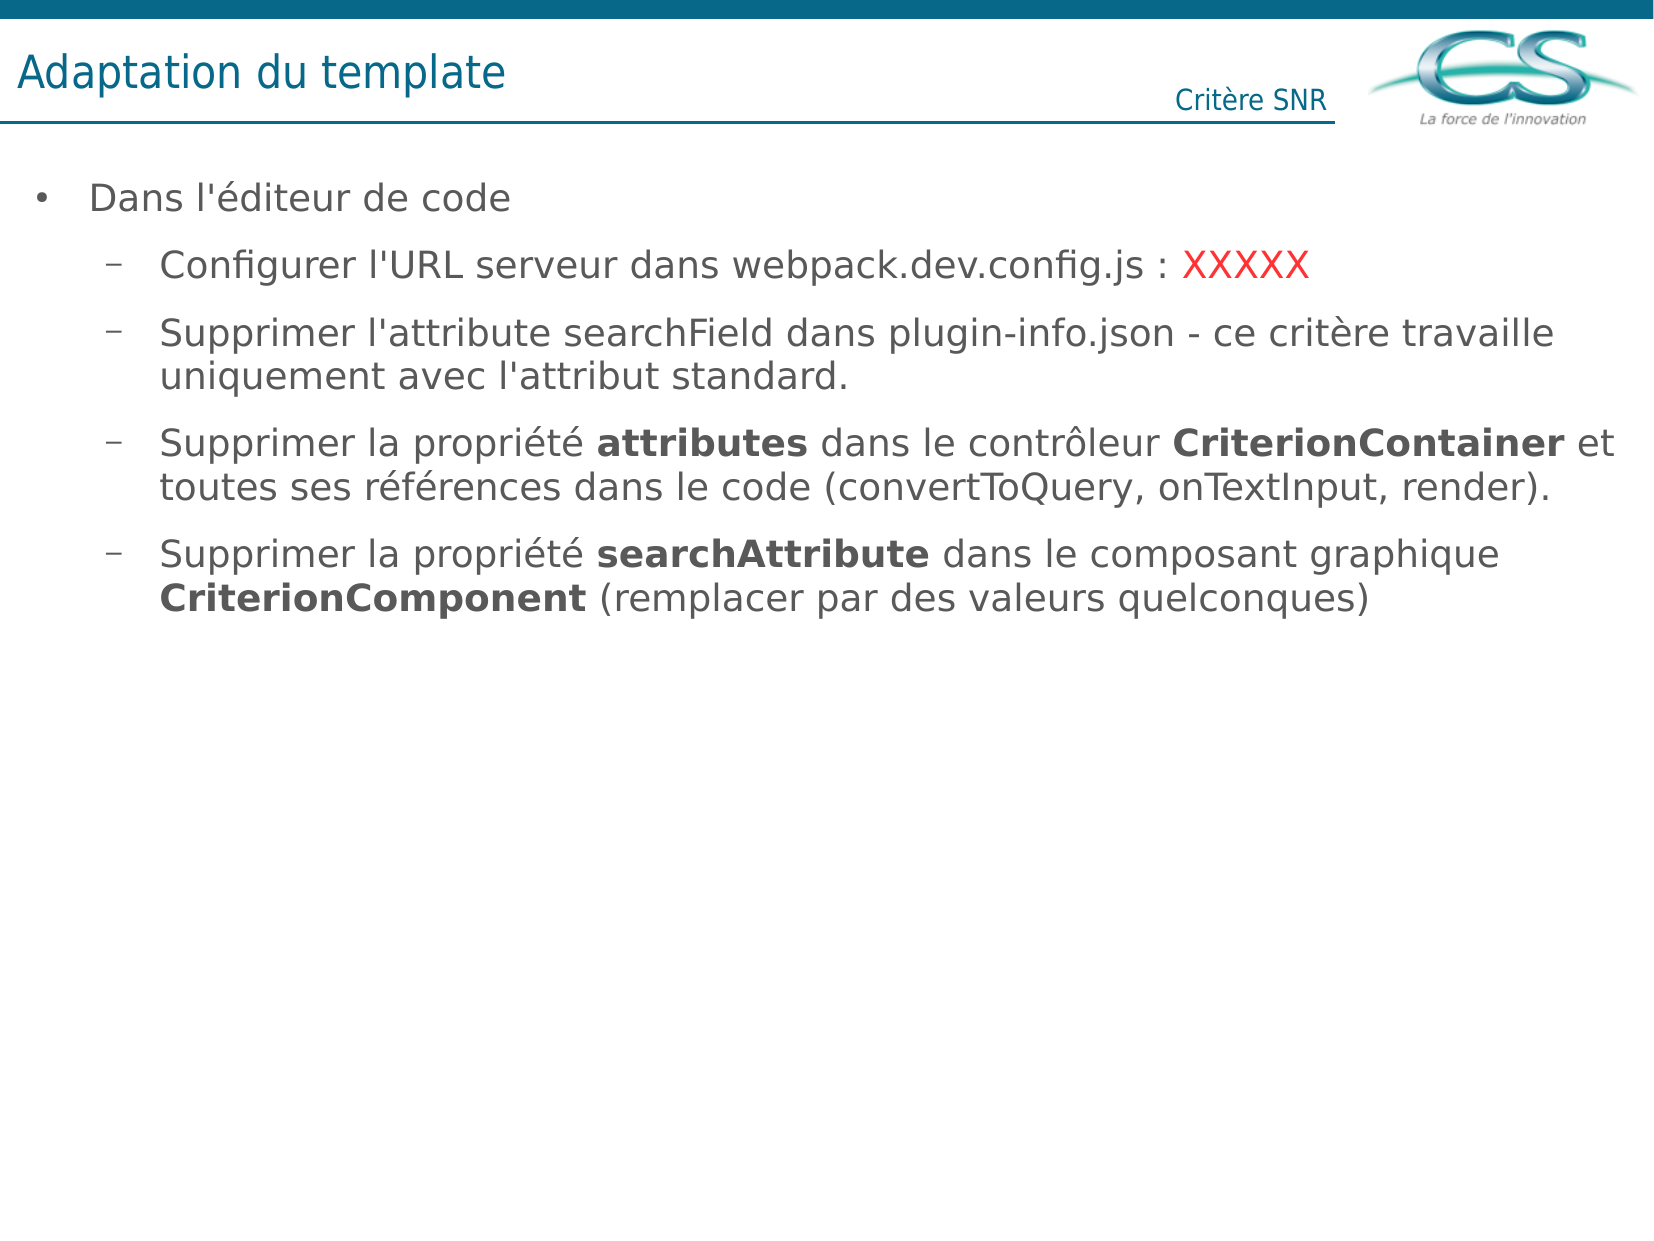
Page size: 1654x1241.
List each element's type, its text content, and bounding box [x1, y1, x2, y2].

text_box Critère SNR [1163, 71, 1347, 142]
list Dans l'éditeur de code Configurer l'URL serveur dans webpack.dev.config.js : XXXXX Supprimer l'attribute searchField dans plugin-info.json - ce critère travaille uniquement avec l'attribut standard. Supprimer la propriété attributes dans le contrôleur CriterionContainer et toutes ses références dans le code (convertToQuery, onTextInput, render). Supprimer la propriété searchAttribute dans le composant graphique CriterionComponent (remplacer par des valeurs quelconques) [17, 177, 1630, 1217]
title Adaptation du template [17, 46, 1368, 106]
picture [1368, 28, 1642, 128]
